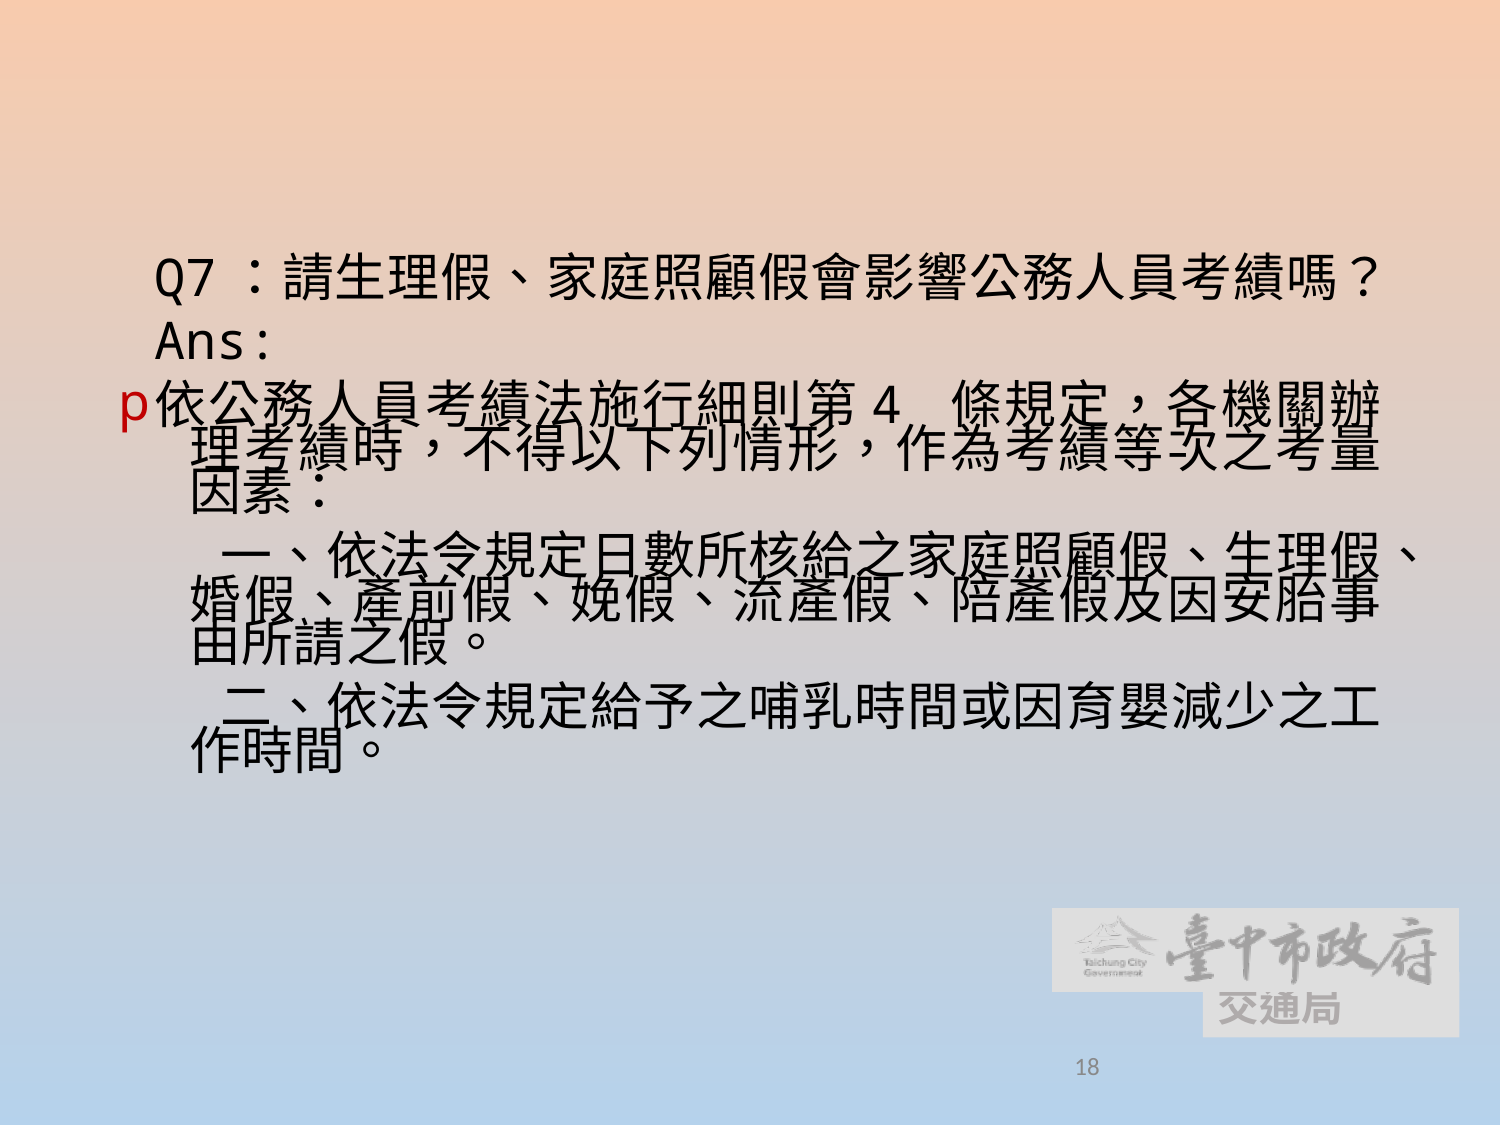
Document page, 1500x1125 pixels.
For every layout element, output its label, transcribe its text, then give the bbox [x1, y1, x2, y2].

text_box 18 [1059, 1042, 1397, 1087]
list Q7：請生理假、家庭照顧假會影響公務人員考績嗎？ Ans: 依公務人員考績法施行細則第4 條規定，各機關辦理考績時，不得以下列情形，作為考績等次之考量因素： 一、依法令規定日數所核給之家庭照顧假、生理假、婚假、產前假、娩假、流產假、陪產假及因安胎事由所請之假。 二、依法令規定給予之哺乳時間或因育嬰減少之工作時間。 [103, 253, 1397, 826]
